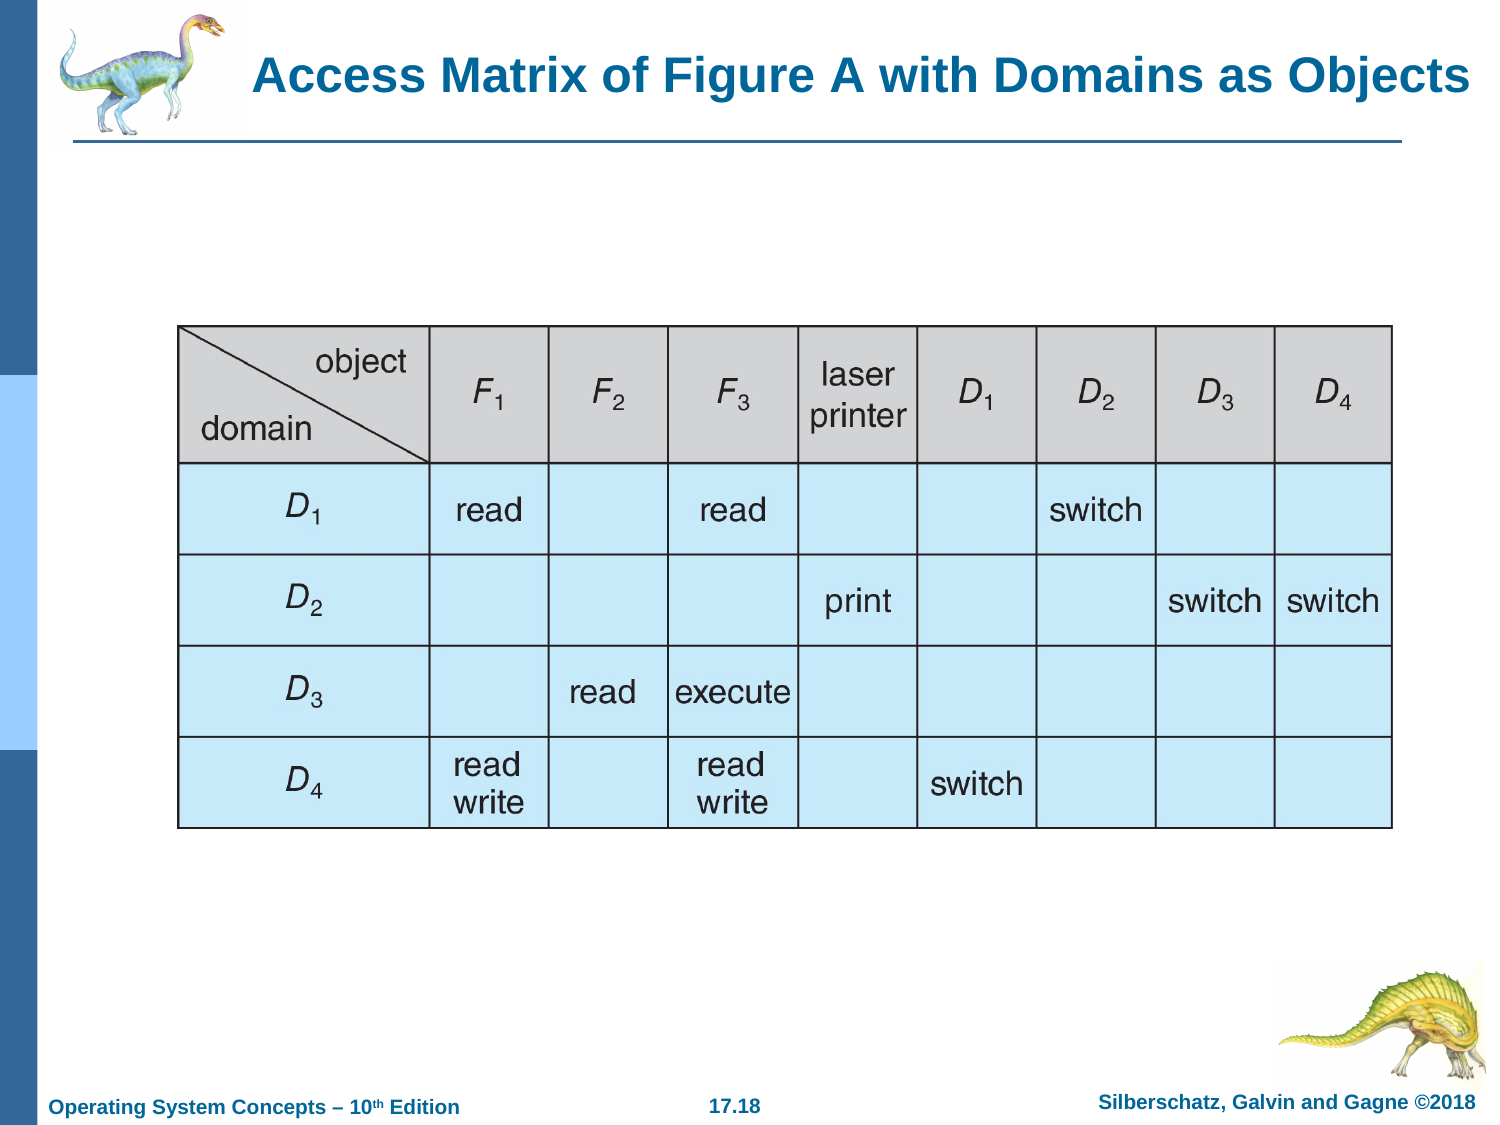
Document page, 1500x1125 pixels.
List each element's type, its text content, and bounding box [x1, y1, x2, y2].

picture [177, 325, 1393, 829]
picture [46, 0, 243, 149]
picture [1415, 1094, 1423, 1099]
picture [1275, 959, 1486, 1090]
title Access Matrix of Figure A with Domains as Objects [226, 24, 1498, 110]
